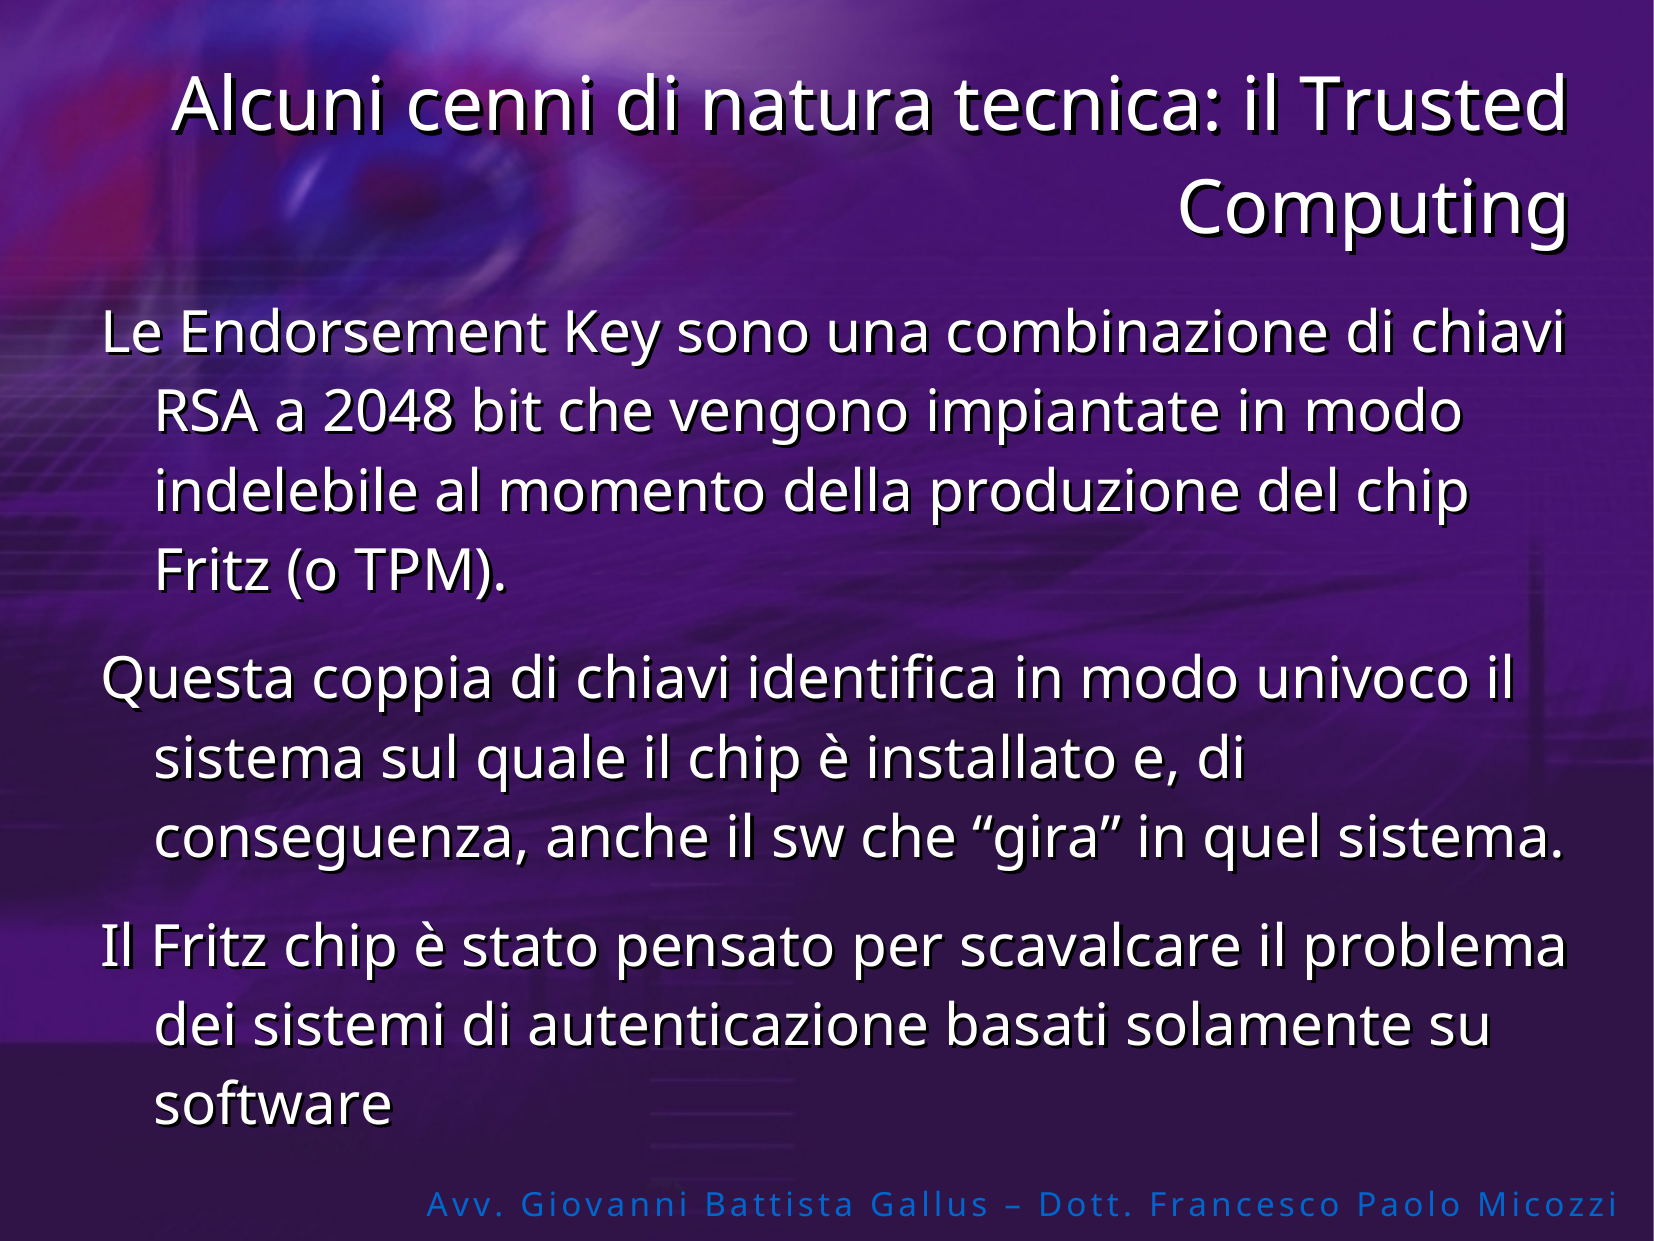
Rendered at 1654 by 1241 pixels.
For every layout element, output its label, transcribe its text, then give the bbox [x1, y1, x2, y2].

list Le Endorsement Key sono una combinazione di chiavi RSA a 2048 bit che vengono impiantate in modo indelebile al momento della produzione del chip Fritz (o TPM). Questa coppia di chiavi identifica in modo univoco il sistema sul quale il chip è installato e, di conseguenza, anche il sw che “gira” in quel sistema. Il Fritz chip è stato pensato per scavalcare il problema dei sistemi di autenticazione basati solamente su software [82, 290, 1571, 1123]
picture [0, 0, 1654, 1241]
title Alcuni cenni di natura tecnica: il Trusted Computing [82, 49, 1571, 257]
